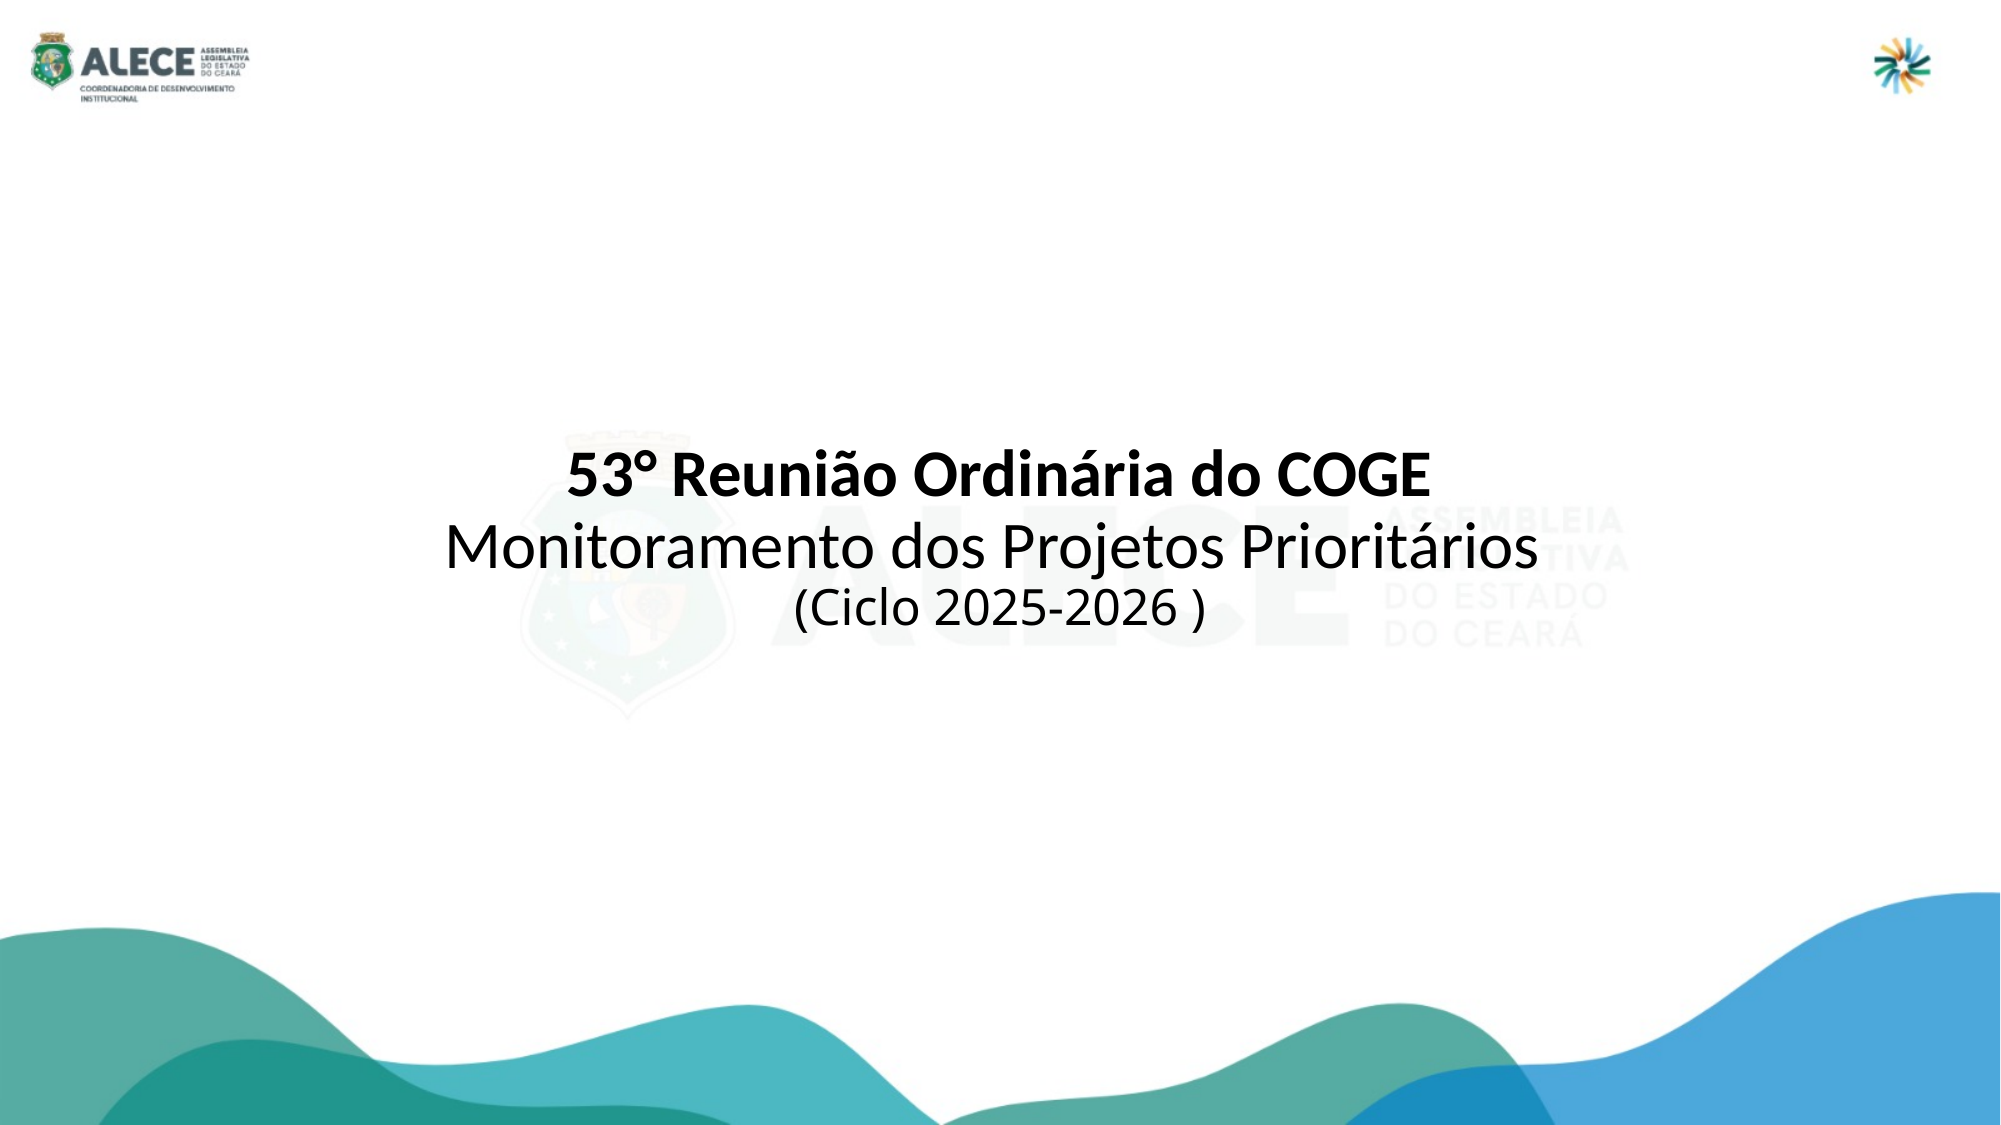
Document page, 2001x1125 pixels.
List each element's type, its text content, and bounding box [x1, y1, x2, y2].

title 53° Reunião Ordinária do COGE Monitoramento dos Projetos Prioritários (Ciclo 2025-2026 ) [102, 360, 1898, 715]
